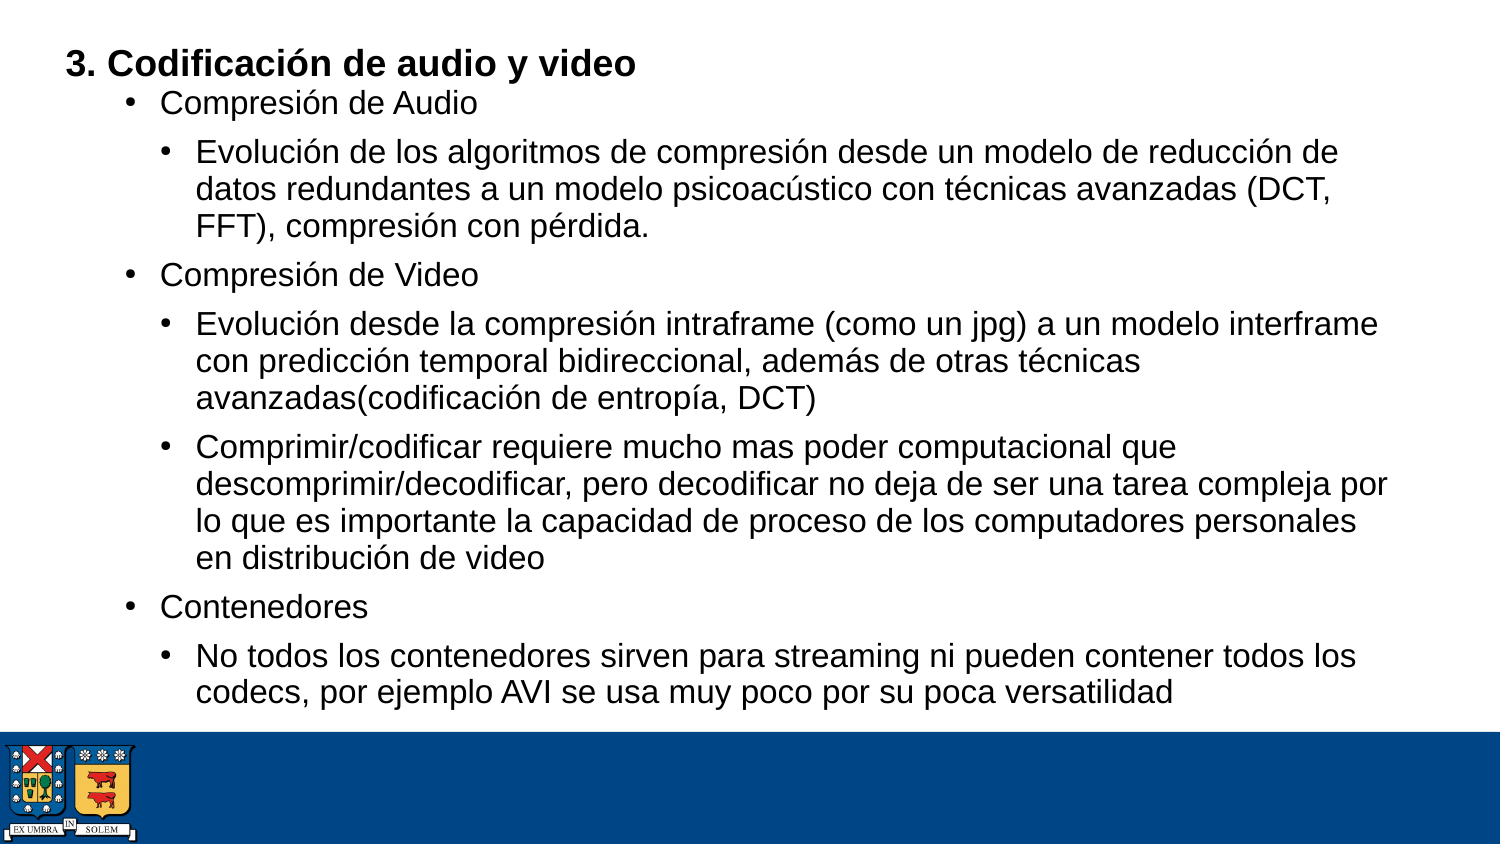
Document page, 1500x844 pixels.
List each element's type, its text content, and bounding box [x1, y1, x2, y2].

picture [2, 732, 139, 844]
text_box 3. Codificación de audio y video Compresión de Audio Evolución de los algoritmos de compresión desde un modelo de reducción de datos redundantes a un modelo psicoacústico con técnicas avanzadas (DCT, FFT), compresión con pérdida. Compresión de Video Evolución desde la compresión intraframe (como un jpg) a un modelo interframe con predicción temporal bidireccional, además de otras técnicas avanzadas(codificación de entropía, DCT) Comprimir/codificar requiere mucho mas poder computacional que descomprimir/decodificar, pero decodificar no deja de ser una tarea compleja por lo que es importante la capacidad de proceso de los computadores personales en distribución de video Contenedores No todos los contenedores sirven para streaming ni pueden contener todos los codecs, por ejemplo AVI se usa muy poco por su poca versatilidad [50, 35, 1418, 808]
